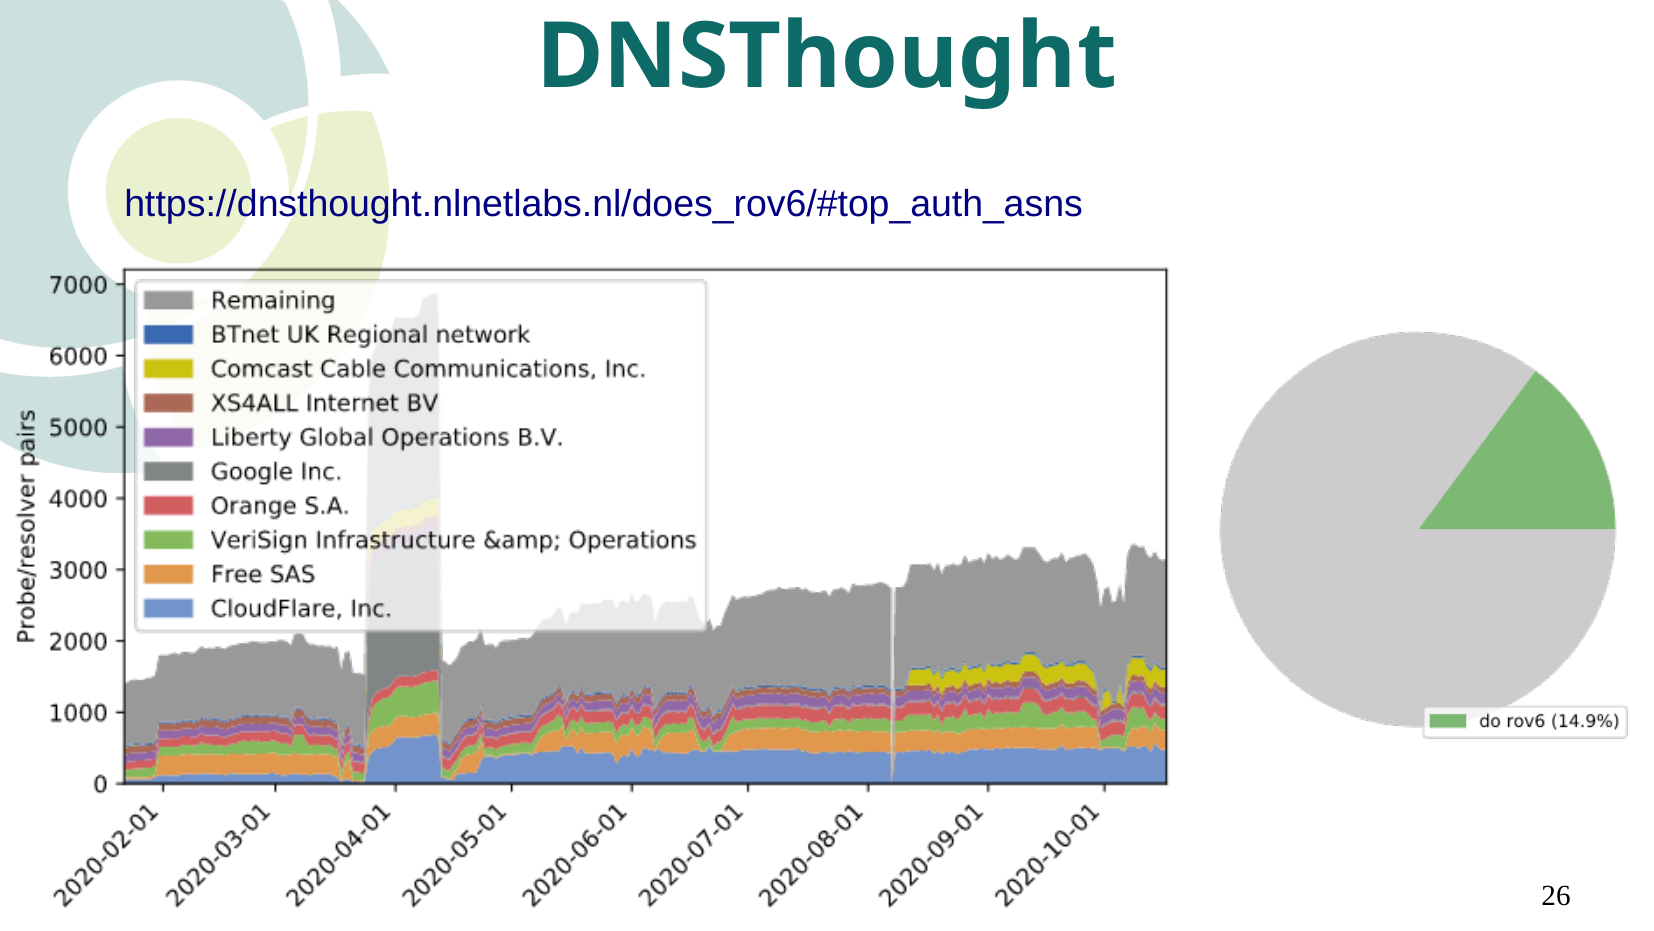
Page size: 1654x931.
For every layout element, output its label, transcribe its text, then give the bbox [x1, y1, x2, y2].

title DNSThought [82, 8, 1571, 221]
text_box https://dnsthought.nlnetlabs.nl/does_rov6/#top_auth_asns [124, 182, 1276, 257]
picture [0, 245, 1654, 929]
